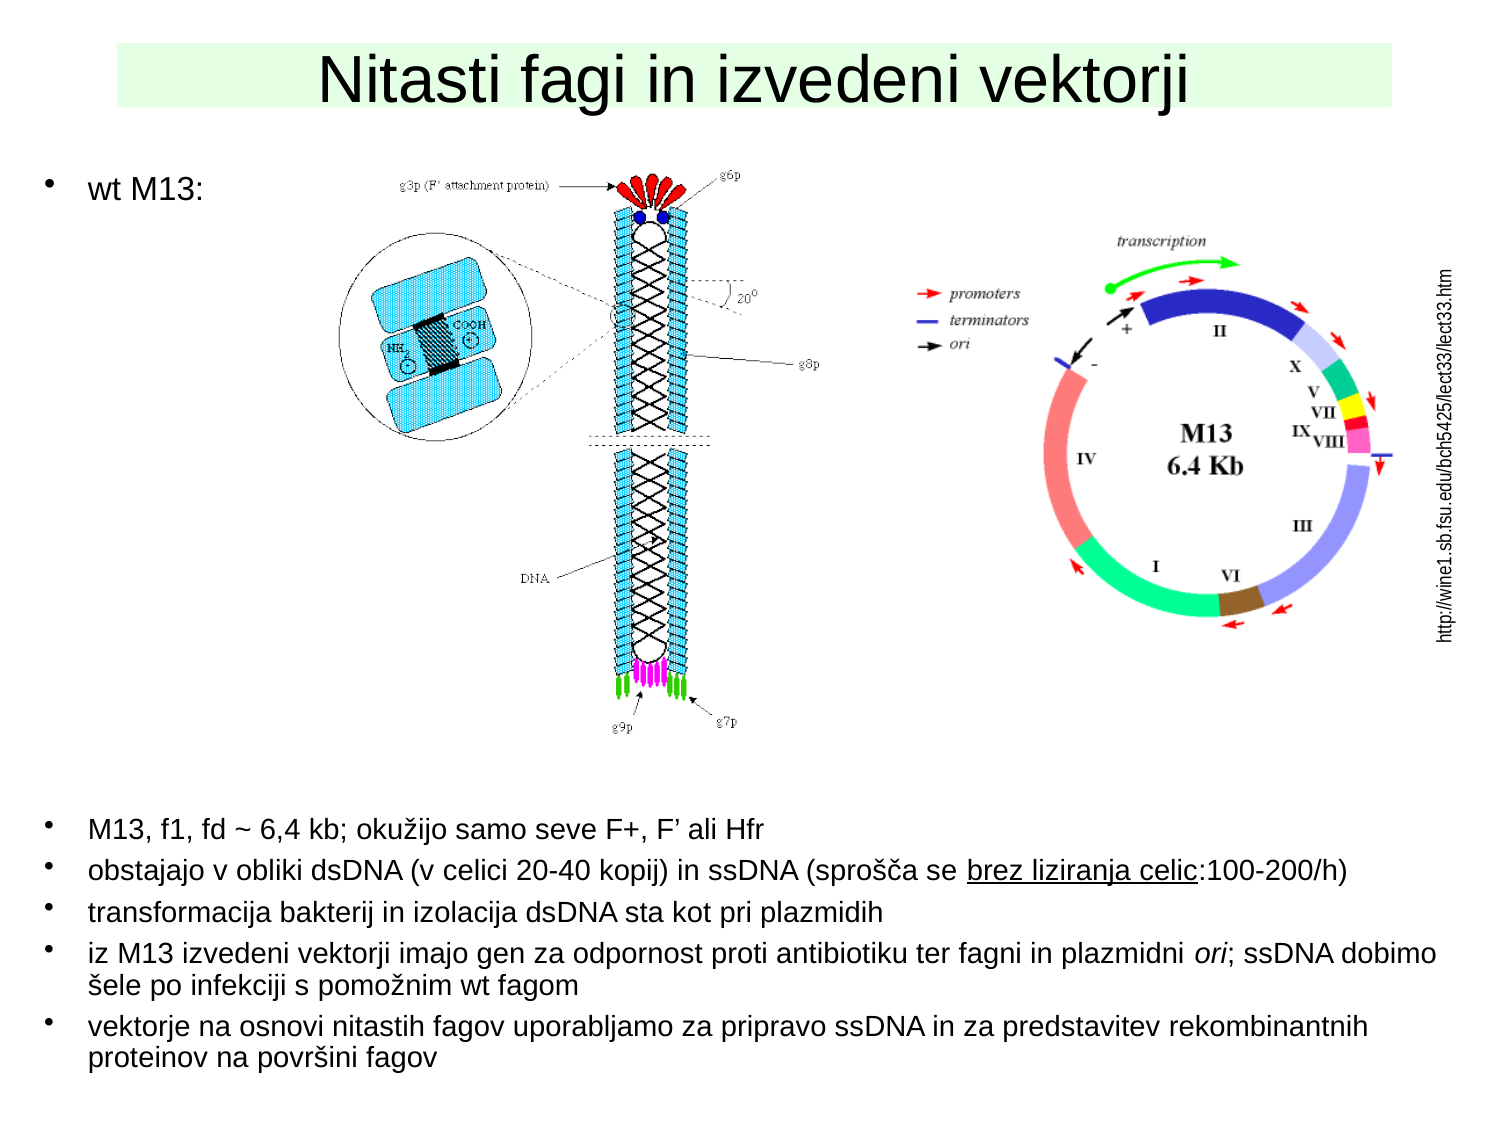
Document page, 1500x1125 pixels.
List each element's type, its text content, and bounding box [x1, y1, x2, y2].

picture [312, 148, 826, 764]
text_box http://wine1.sb.fsu.edu/bch5425/lect33/lect33.htm [1423, 254, 1463, 659]
text_box Nitasti fagi in izvedeni vektorji [116, 43, 1392, 108]
picture [891, 219, 1459, 662]
text_box wt M13: M13, f1, fd ~ 6,4 kb; okužijo samo seve F+, F’ ali Hfr obstajajo v obliki dsDNA (v celici 20-40 kopij) in ssDNA (sprošča se brez liziranja celic:100-200/h) transformacija bakterij in izolacija dsDNA sta kot pri plazmidih iz M13 izvedeni vektorji imajo gen za odpornost proti antibiotiku ter fagni in plazmidni ori; ssDNA dobimo šele po infekciji s pomožnim wt fagom vektorje na osnovi nitastih fagov uporabljamo za pripravo ssDNA in za predstavitev rekombinantnih proteinov na površini fagov [29, 164, 1500, 1125]
